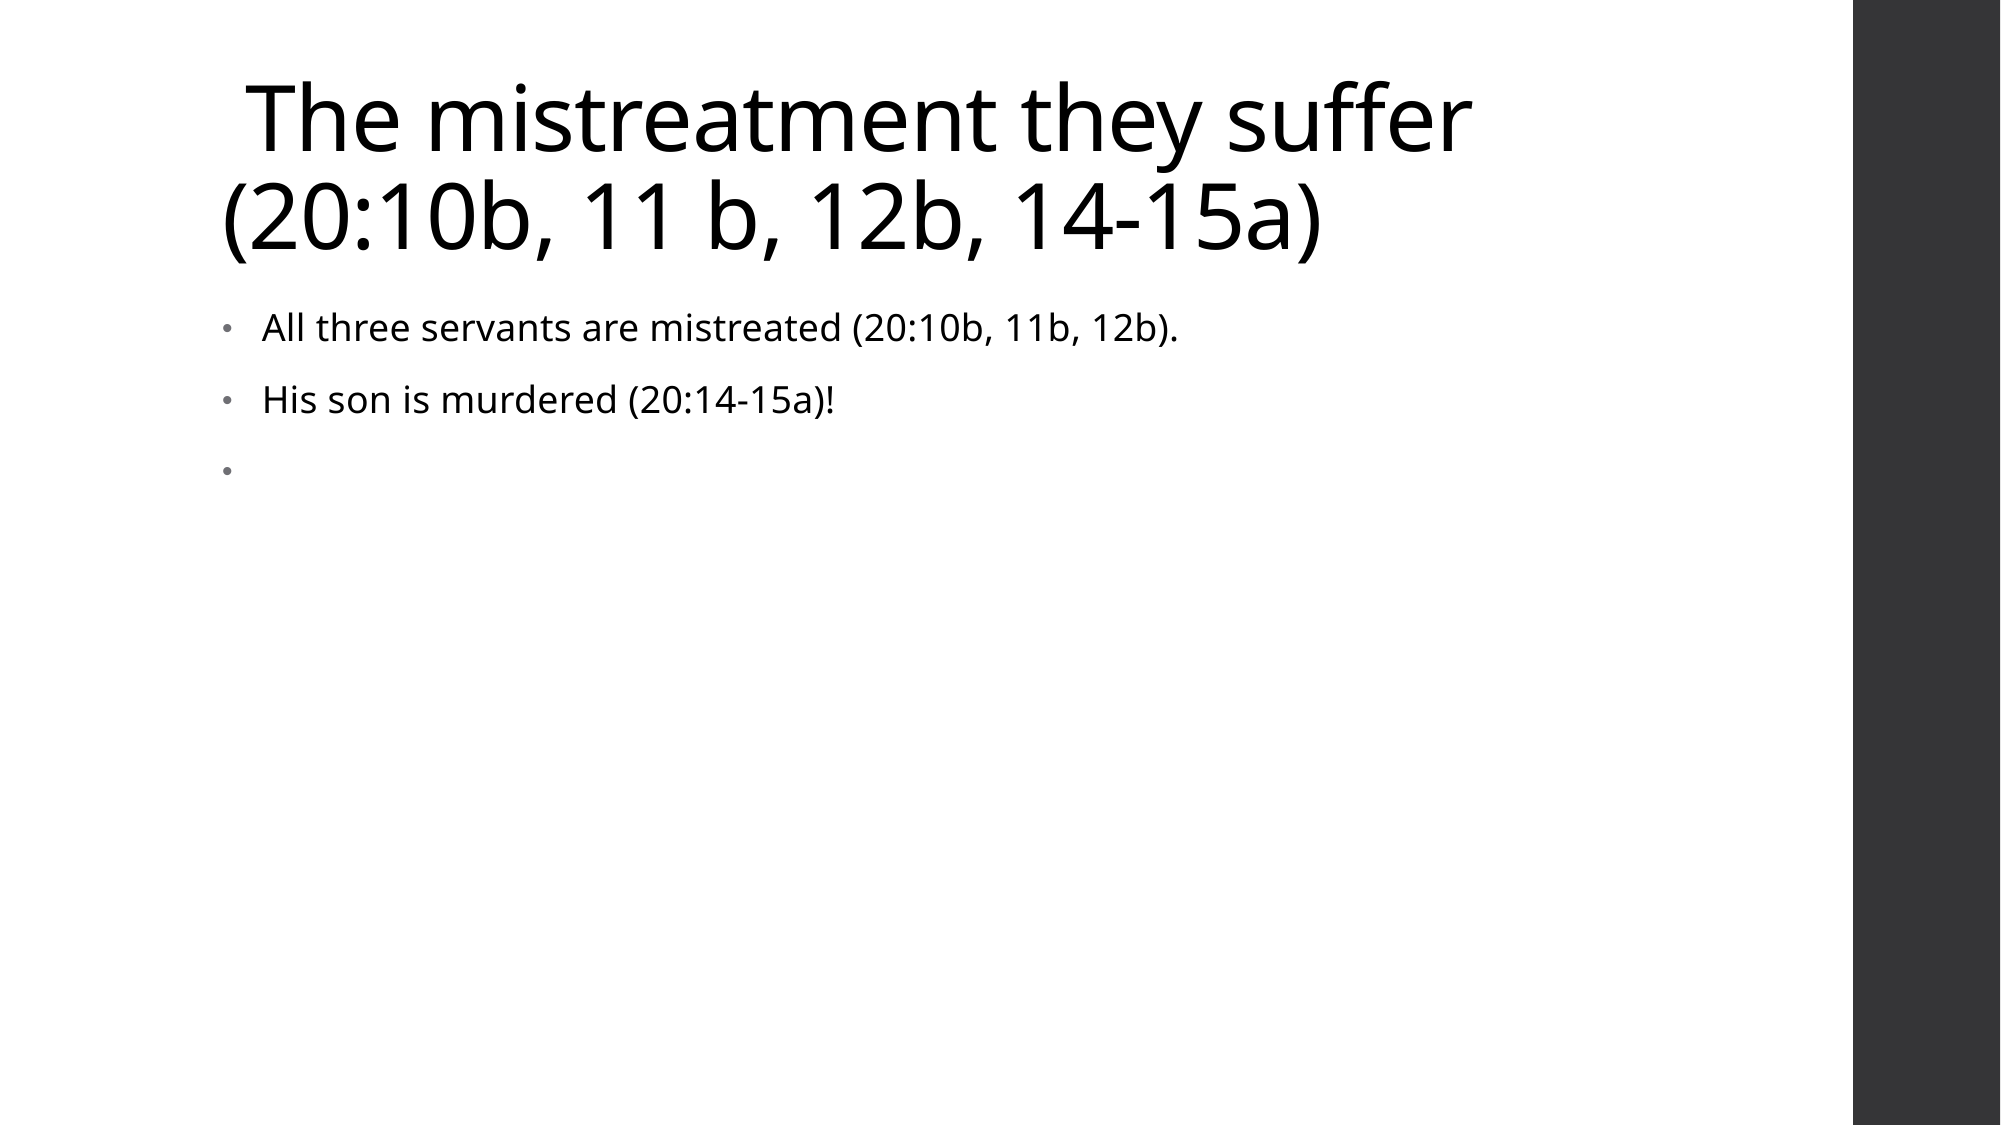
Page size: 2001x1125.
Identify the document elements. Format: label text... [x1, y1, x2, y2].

list All three servants are mistreated (20:10b, 11b, 12b). His son is murdered (20:14-15a)! [206, 299, 1617, 1014]
title The mistreatment they suffer (20:10b, 11 b, 12b, 14-15a) [206, 60, 1797, 278]
